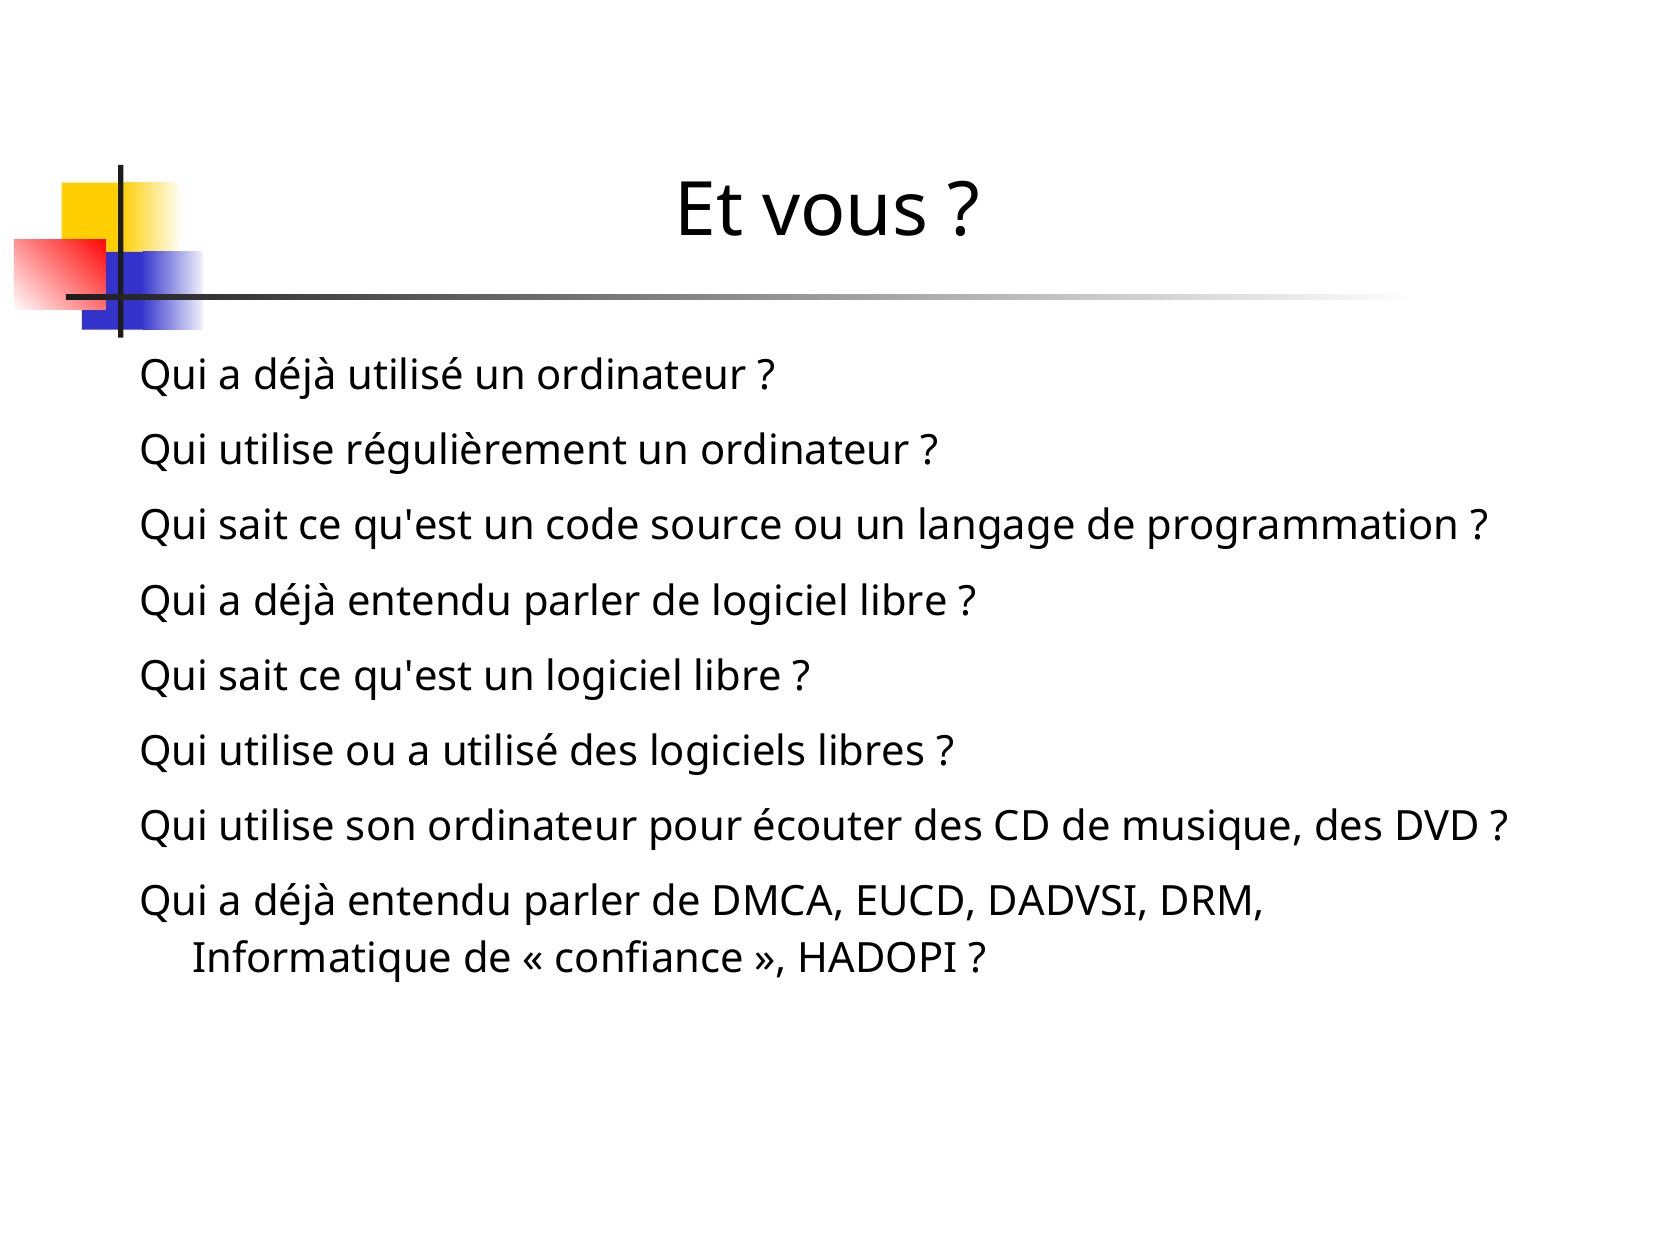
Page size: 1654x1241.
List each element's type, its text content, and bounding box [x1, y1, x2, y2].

list Qui a déjà utilisé un ordinateur ? Qui utilise régulièrement un ordinateur ? Qui sait ce qu'est un code source ou un langage de programmation ? Qui a déjà entendu parler de logiciel libre ? Qui sait ce qu'est un logiciel libre ? Qui utilise ou a utilisé des logiciels libres ? Qui utilise son ordinateur pour écouter des CD de musique, des DVD ? Qui a déjà entendu parler de DMCA, EUCD, DADVSI, DRM, Informatique de « confiance », HADOPI ? [121, 344, 1534, 1127]
title Et vous ? [121, 102, 1534, 311]
